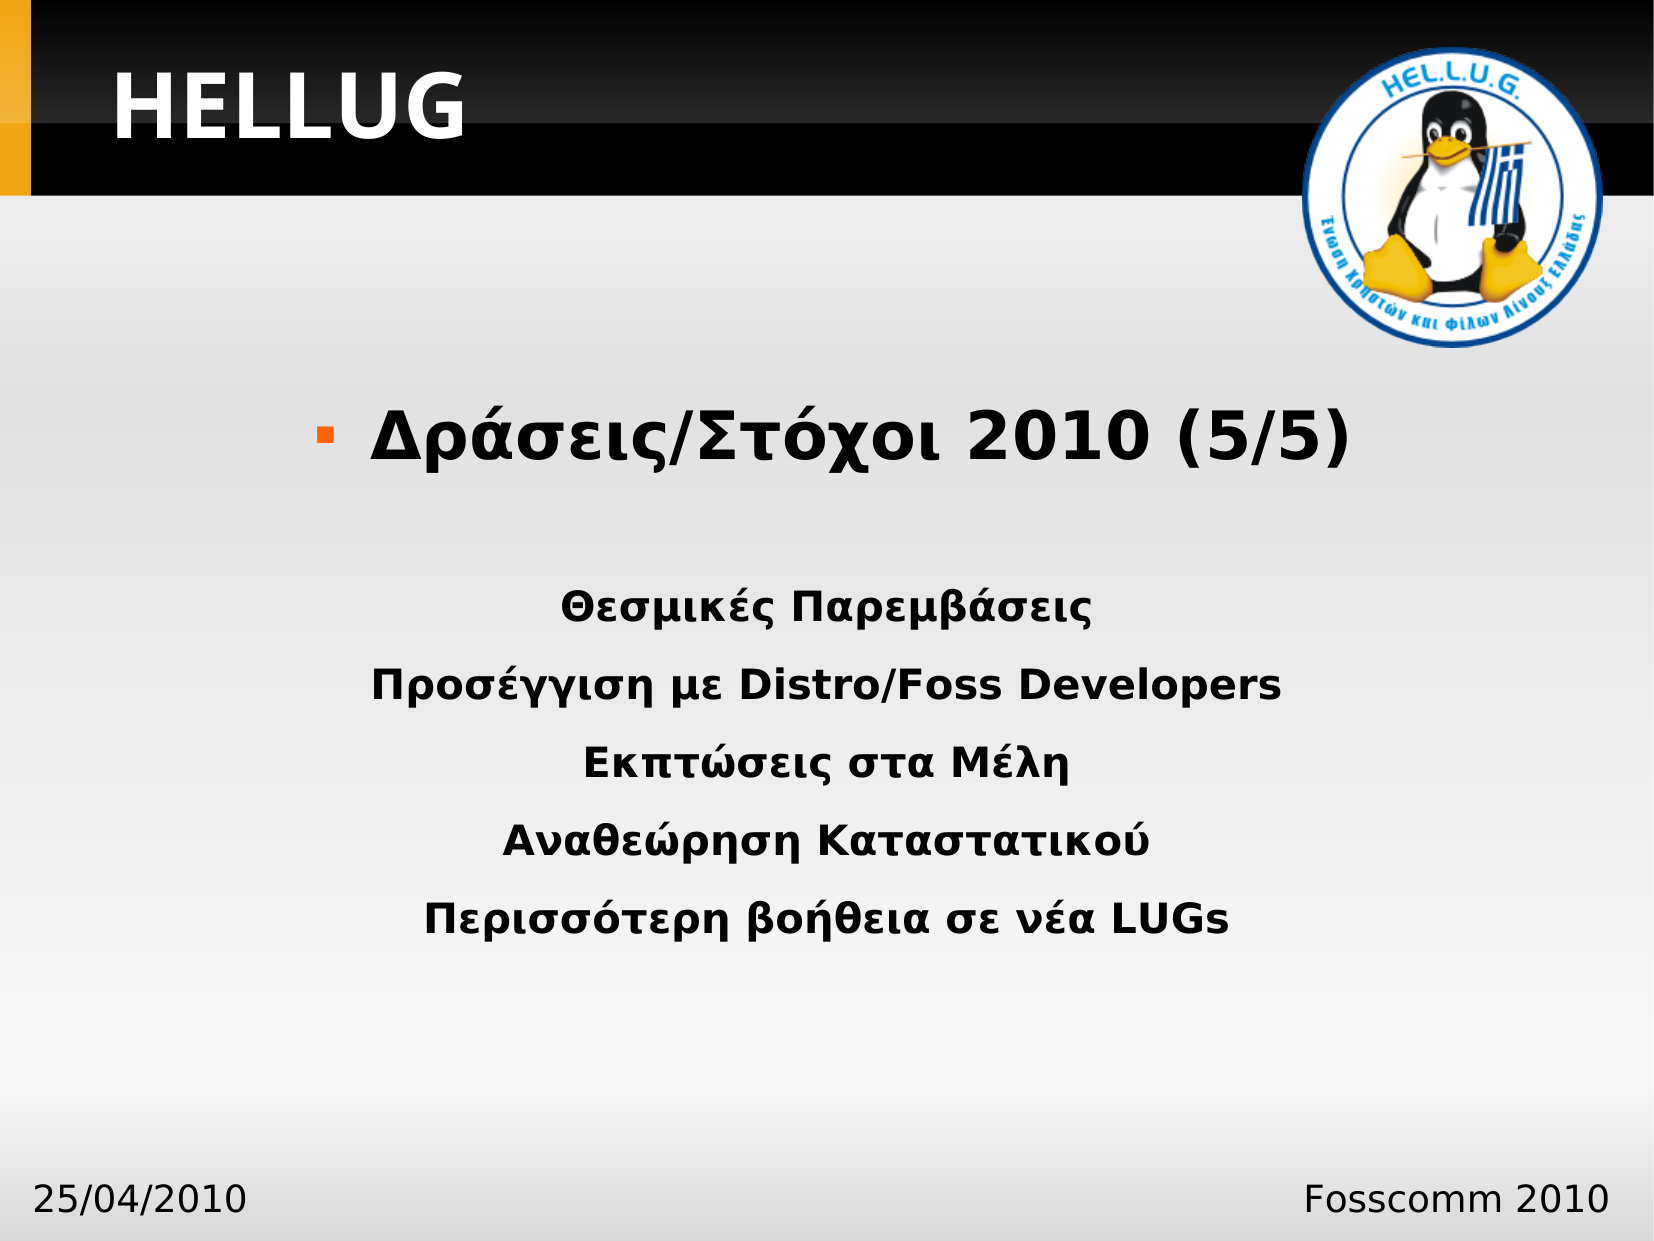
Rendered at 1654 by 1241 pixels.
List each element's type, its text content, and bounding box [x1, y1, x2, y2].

table_header Fosscomm 2010 [1275, 1170, 1637, 1229]
title HELLUG [76, 0, 1565, 208]
table_header 25/04/2010 [18, 1170, 300, 1229]
list Δράσεις/Στόχοι 2010 (5/5) Θεσμικές Παρεμβάσεις Προσέγγιση με Distro/Foss Developers Εκπτώσεις στα Μέλη Αναθεώρηση Καταστατικού Περισσότερη βοήθεια σε νέα LUGs [82, 290, 1571, 1109]
picture [0, 0, 1654, 1241]
